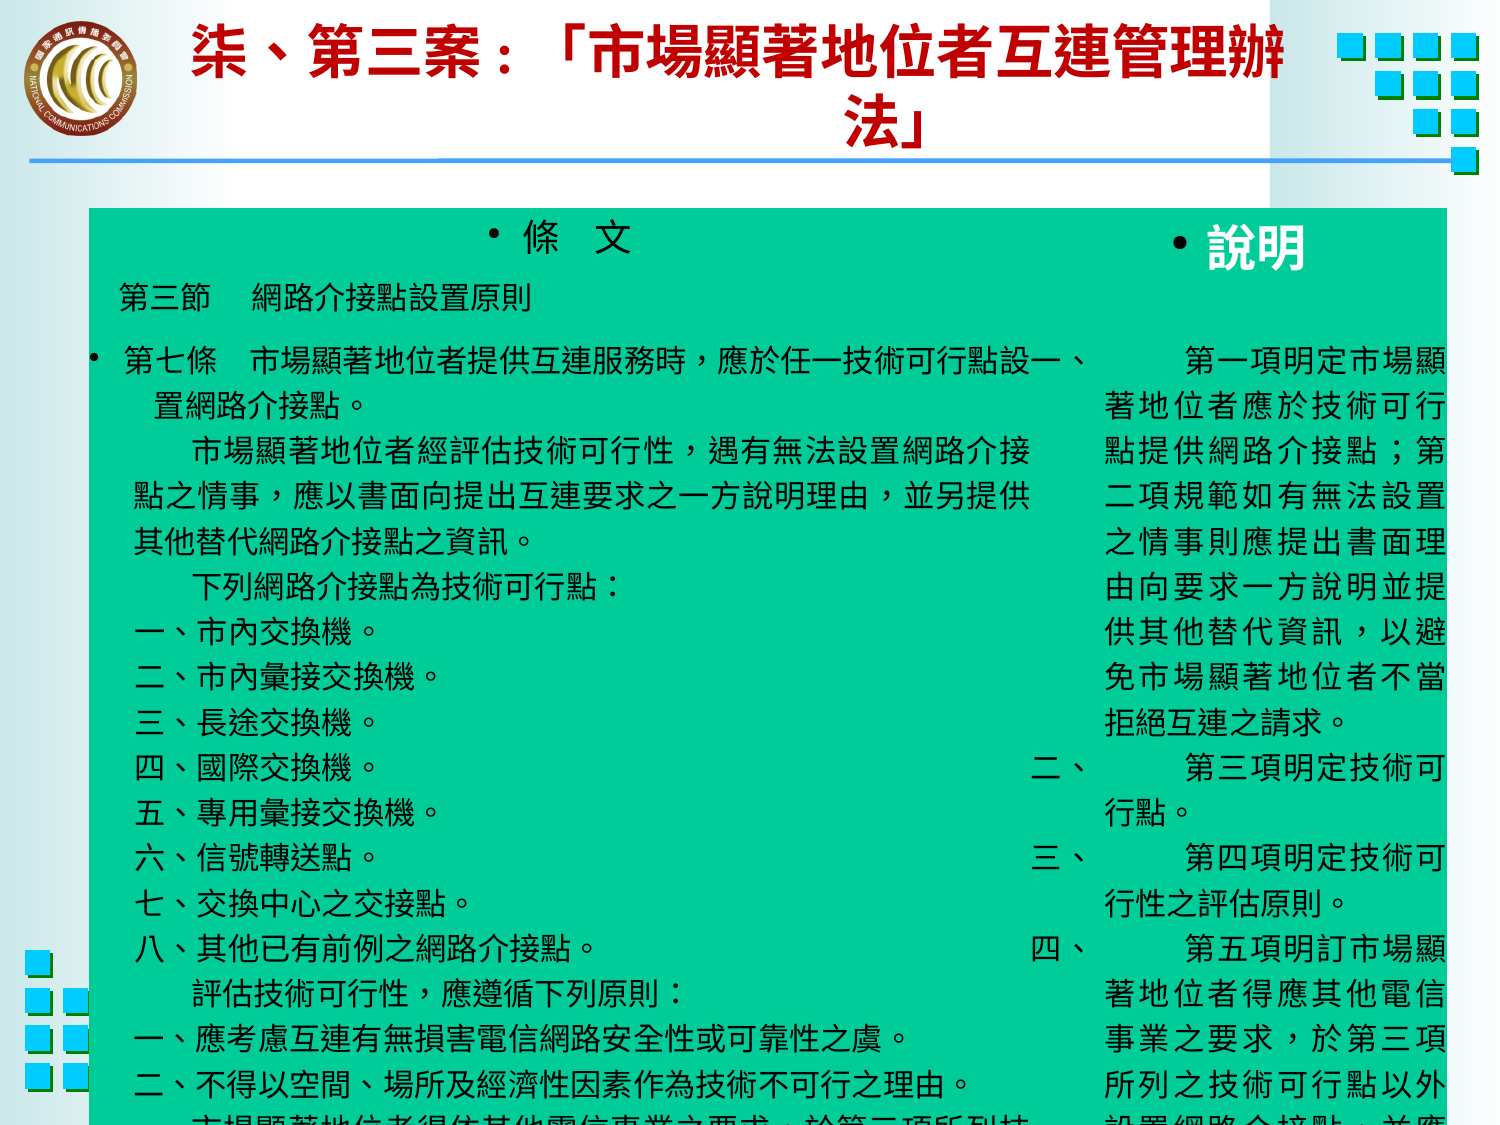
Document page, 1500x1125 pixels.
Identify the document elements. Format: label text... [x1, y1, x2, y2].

table_cell [1030, 281, 1447, 336]
table_header 說明 [1030, 208, 1447, 281]
table_header 條 文 [89, 208, 1030, 281]
table_cell 一、 第一項明定市場顯著地位者應於技術可行點提供網路介接點；第二項規範如有無法設置之情事則應提出書面理由向要求一方說明並提供其他替代資訊，以避免市場顯著地位者不當拒絕互連之請求。 二、 第三項明定技術可行點。 三、 第四項明定技術可行性之評估原則。 四、 第五項明訂市場顯著地位者得應其他電信事業之要求，於第三項所列之技術可行點以外設置網路介接點，並應按成本計價。 [1030, 336, 1447, 1125]
table_cell 第七條 市場顯著地位者提供互連服務時，應於任一技術可行點設置網路介接點。 市場顯著地位者經評估技術可行性，遇有無法設置網路介接點之情事，應以書面向提出互連要求之一方說明理由，並另提供其他替代網路介接點之資訊。 下列網路介接點為技術可行點： 一、市內交換機。 二、市內彙接交換機。 三、長途交換機。 四、國際交換機。 五、專用彙接交換機。 六、信號轉送點。 七、交換中心之交接點。 八、其他已有前例之網路介接點。 評估技術可行性，應遵循下列原則： 一、應考慮互連有無損害電信網路安全性或可靠性之虞。 二、不得以空間、場所及經濟性因素作為技術不可行之理由。 市場顯著地位者得依其他電信事業之要求，於第三項所列技術可行點以外設置網路介接點，並應按成本計價。 [89, 336, 1030, 1125]
title 柒、第三案:「市場顯著地位者互連管理辦法」 [123, 7, 1353, 161]
table_cell 第三節 網路介接點設置原則 [89, 281, 1030, 336]
